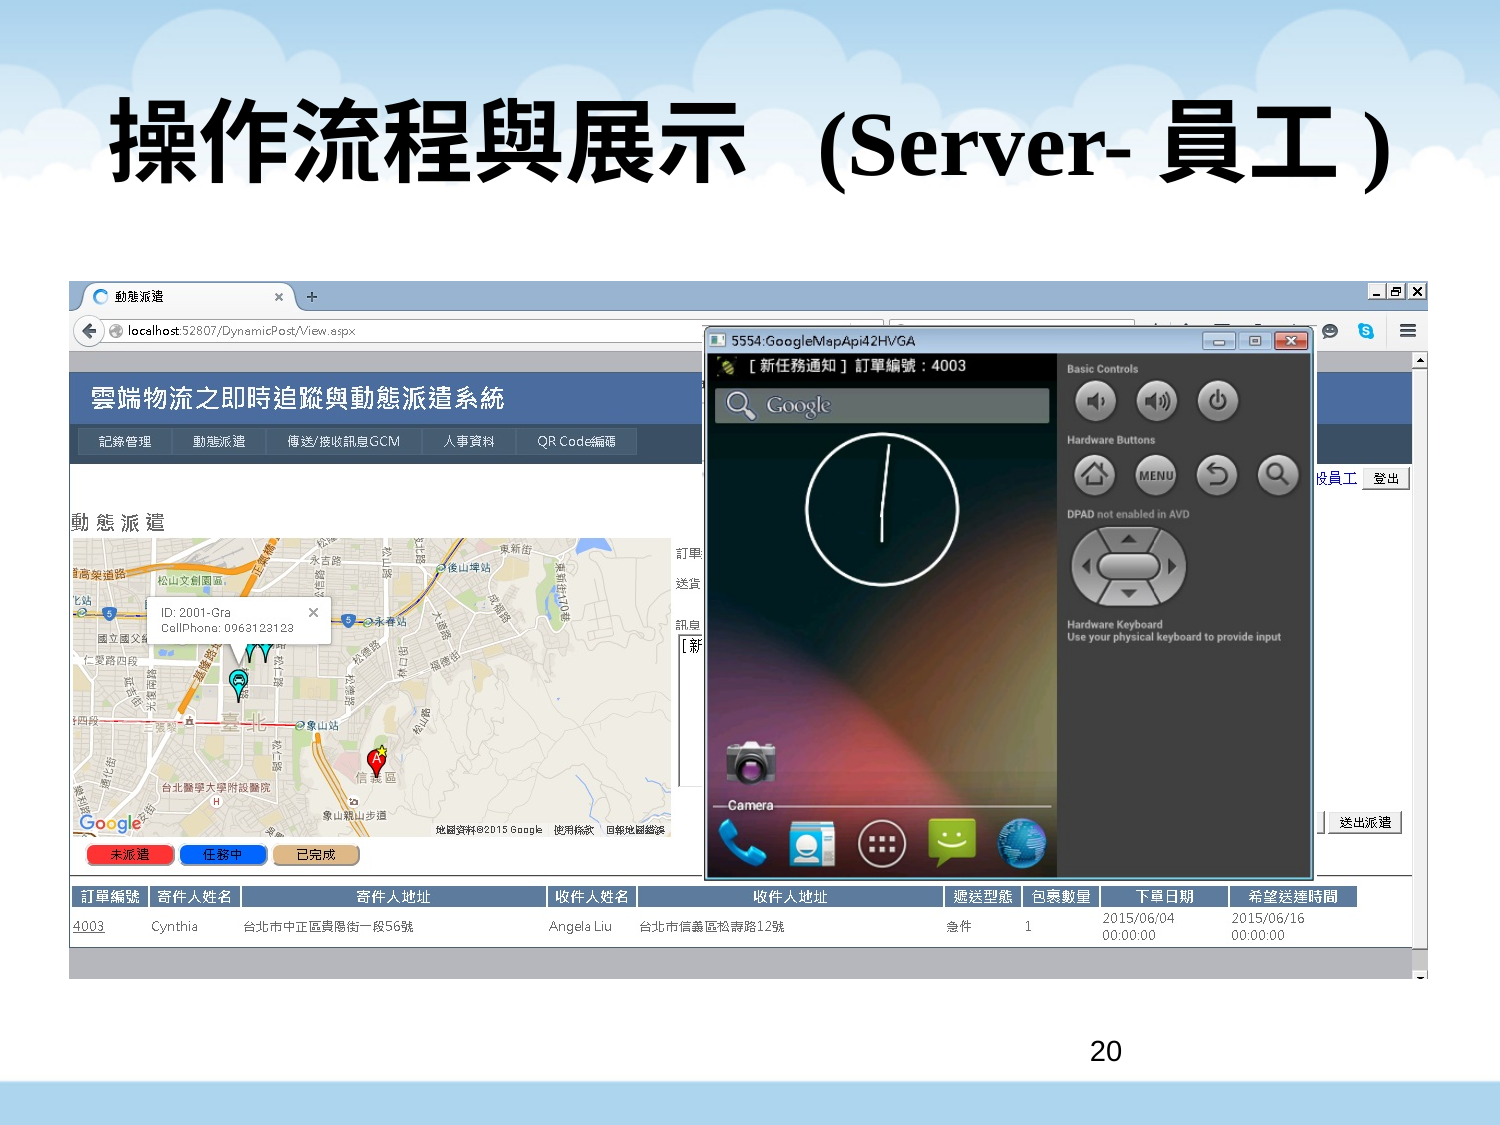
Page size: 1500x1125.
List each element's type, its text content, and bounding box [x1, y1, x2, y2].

title 操作流程與展示 (Server-員工) [75, 45, 1426, 233]
picture [0, 0, 1500, 1125]
text_box [1074, 1024, 1426, 1103]
